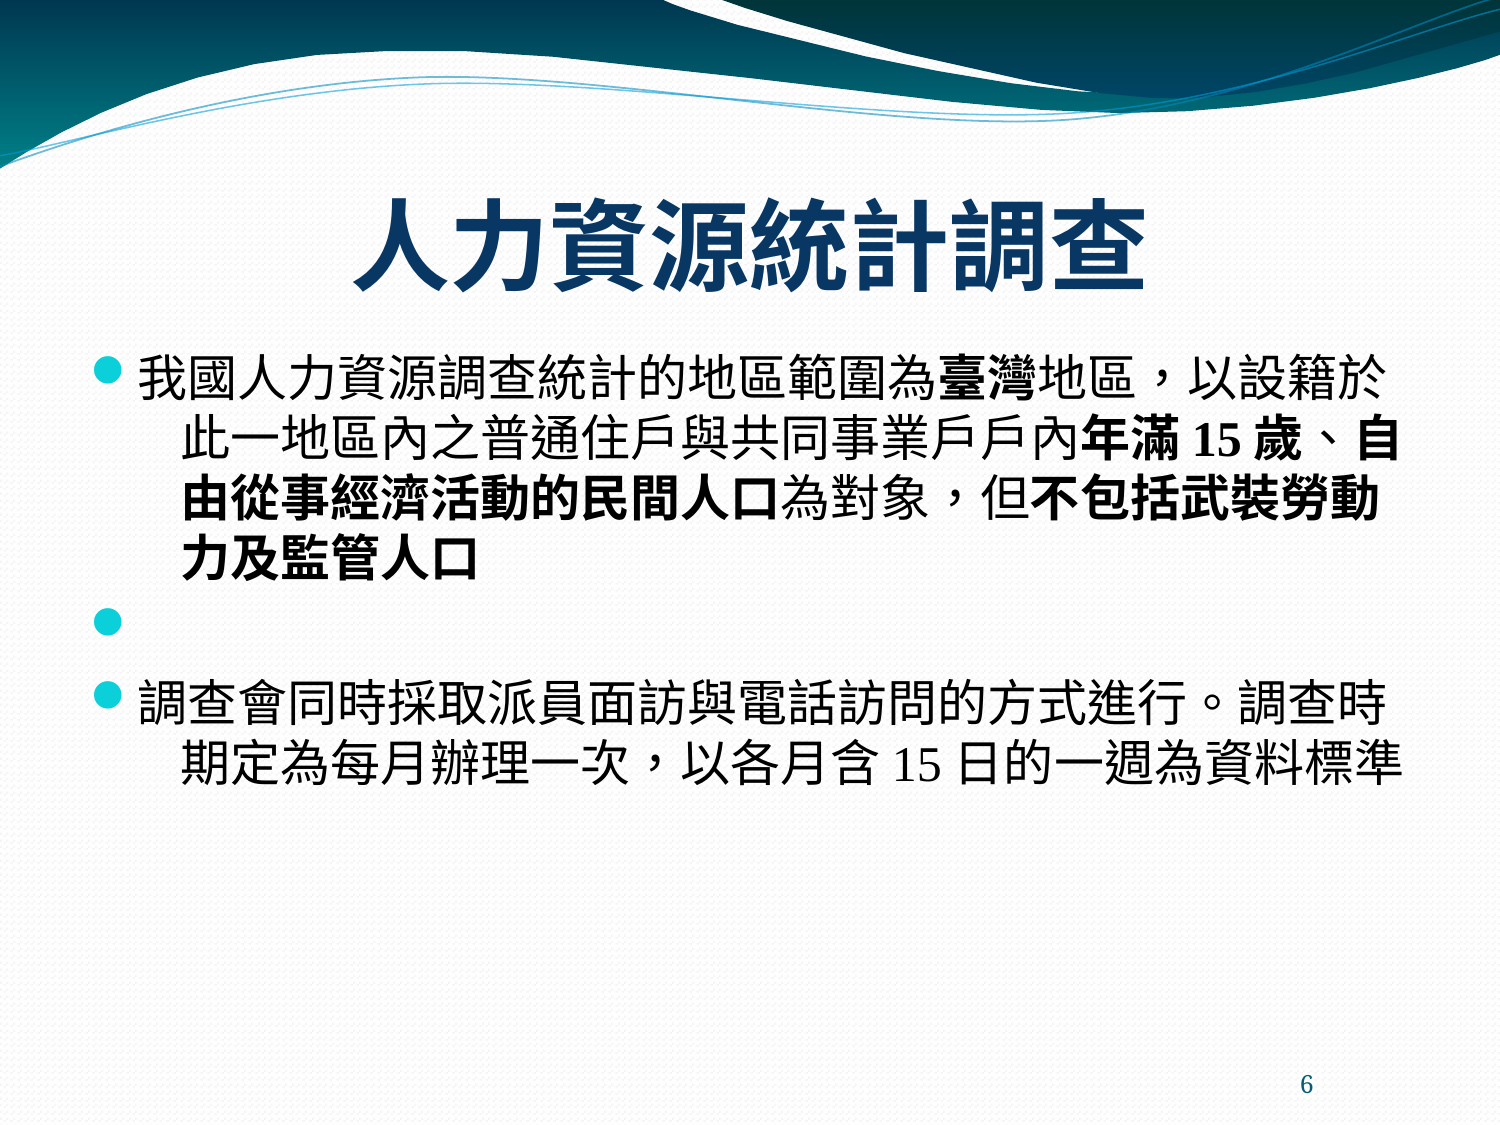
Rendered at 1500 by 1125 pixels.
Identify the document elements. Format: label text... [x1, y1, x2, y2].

title 人力資源統計調查 [75, 115, 1426, 304]
list 我國人力資源調查統計的地區範圍為臺灣地區，以設籍於此一地區內之普通住戶與共同事業戶戶內年滿15歲、自由從事經濟活動的民間人口為對象，但不包括武裝勞動力及監管人口 調查會同時採取派員面訪與電話訪問的方式進行。調查時期定為每月辦理一次，以各月含15日的一週為資料標準 [75, 338, 1426, 1059]
text_box [1299, 1042, 1426, 1103]
